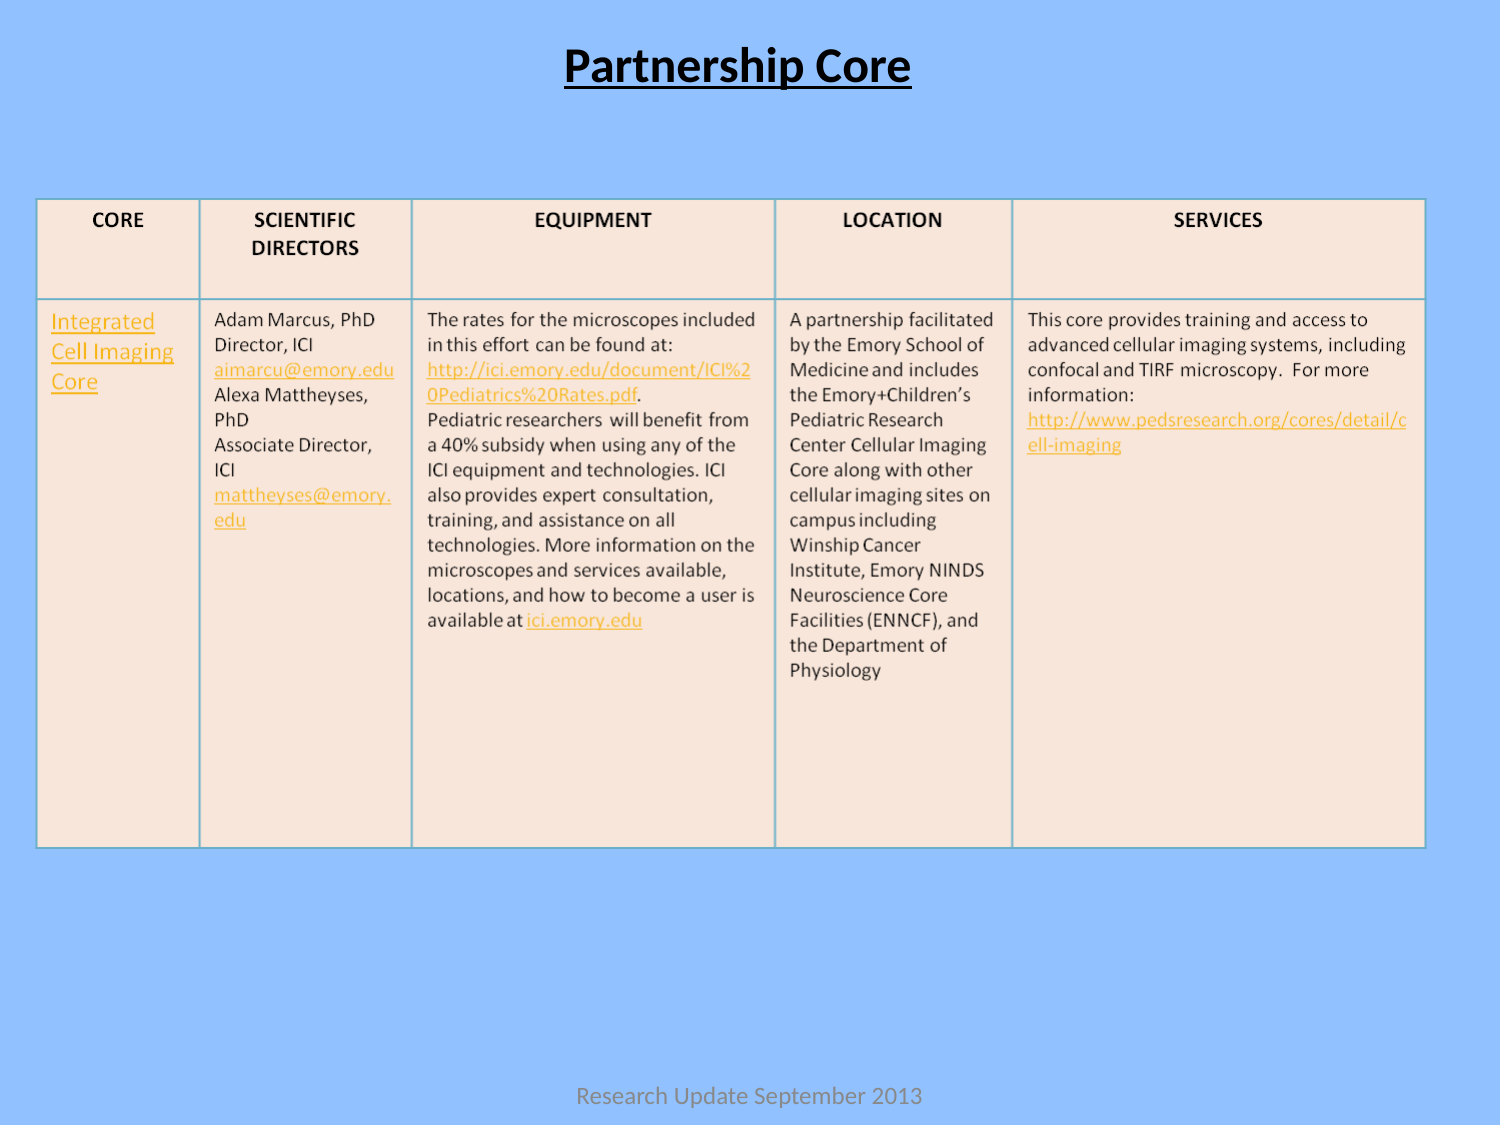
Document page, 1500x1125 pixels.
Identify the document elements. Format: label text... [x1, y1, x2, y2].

text_box Partnership Core [37, 24, 1450, 138]
picture [25, 187, 1437, 860]
text_box Research Update September 2013 [512, 1065, 988, 1125]
